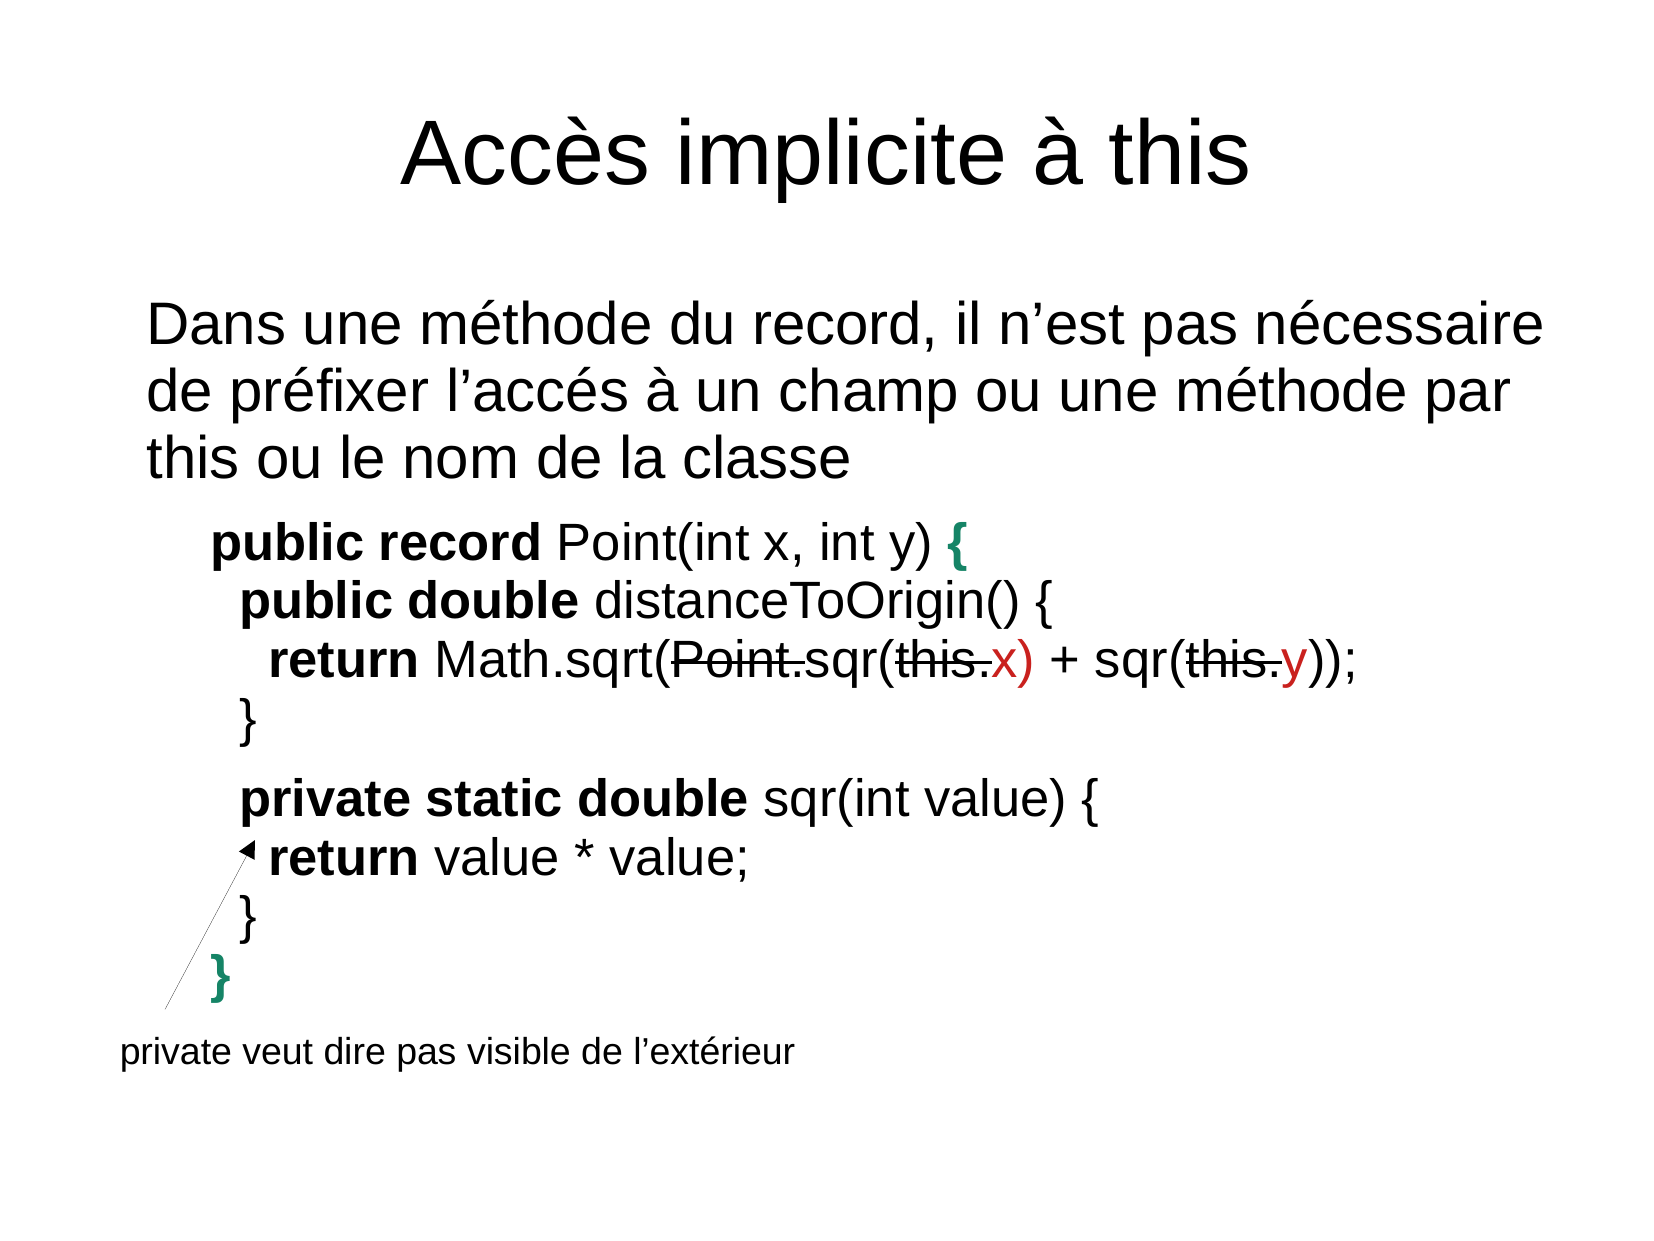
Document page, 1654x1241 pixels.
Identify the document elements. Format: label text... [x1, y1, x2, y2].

title Accès implicite à this [82, 49, 1571, 257]
list Dans une méthode du record, il n’est pas nécessaire de préfixer l’accés à un champ ou une méthode par this ou le nom de la classe public record Point(int x, int y) { public double distanceToOrigin() { return Math.sqrt(Point.sqr(this.x) + sqr(this.y)); } private static double sqr(int value) { return value * value; } } [82, 290, 1571, 1010]
text_box private veut dire pas visible de l’extérieur [105, 1023, 811, 1081]
